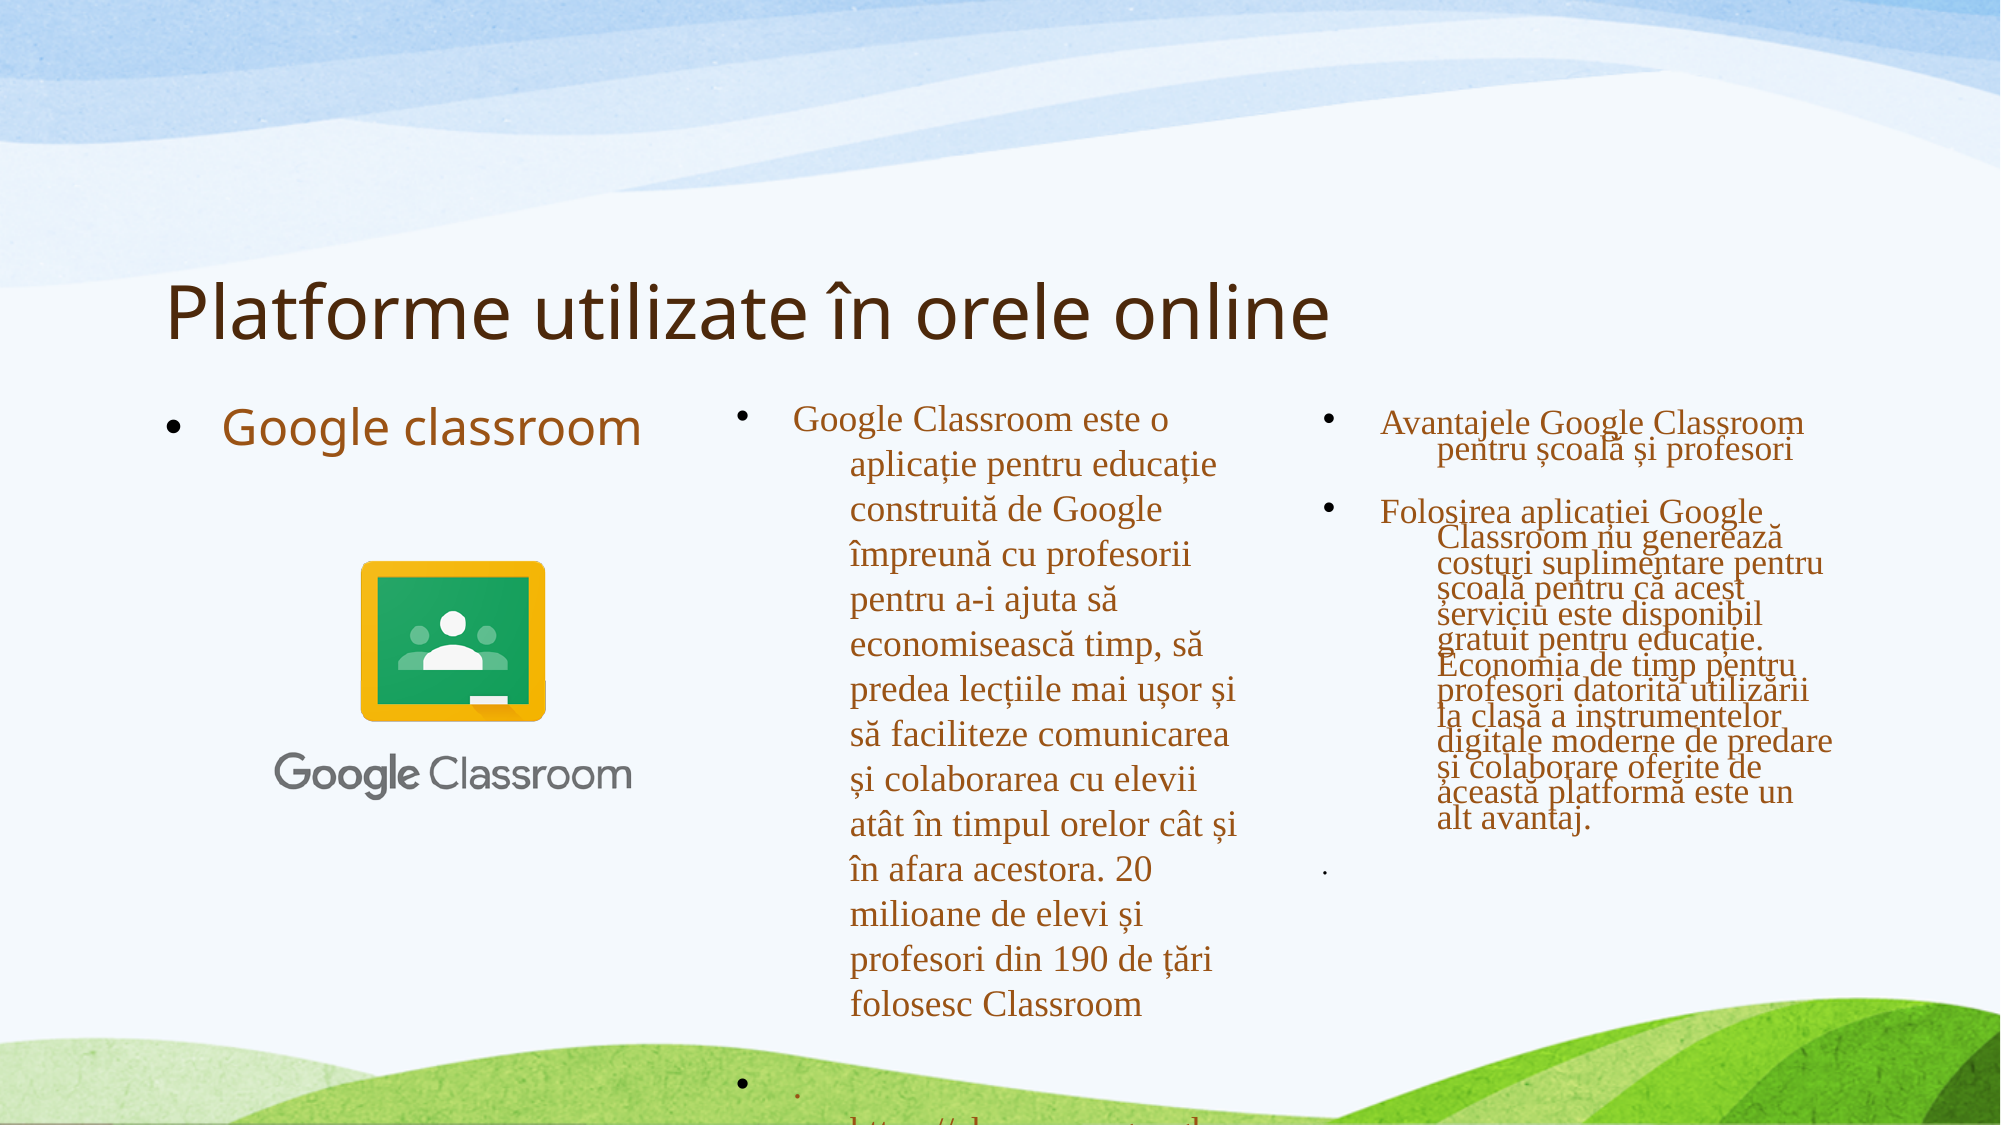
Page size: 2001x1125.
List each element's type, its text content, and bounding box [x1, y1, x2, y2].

title Platforme utilizate în orele online [149, 99, 1851, 364]
list Avantajele Google Classroom pentru școală și profesori Folosirea aplicației Google Classroom nu generează costuri suplimentare pentru școală pentru că acest serviciu este disponibil gratuit pentru educație. Economia de timp pentru profesori datorită utilizării la clasă a instrumentelor digitale moderne de predare și colaborare oferite de această platformă este un alt avantaj. [1307, 406, 1851, 875]
picture [0, 0, 2001, 1125]
list Google classroom [149, 388, 692, 483]
list Google Classroom este o aplicație pentru educație construită de Google împreună cu profesorii pentru a-i ajuta să economisească timp, să predea lecțiile mai ușor și să faciliteze comunicarea și colaborarea cu elevii atât în timpul orelor cât și în afara acestora. 20 milioane de elevi și profesori din 190 de țări folosesc Classroom .https://classroom.google.com/ [721, 386, 1263, 854]
